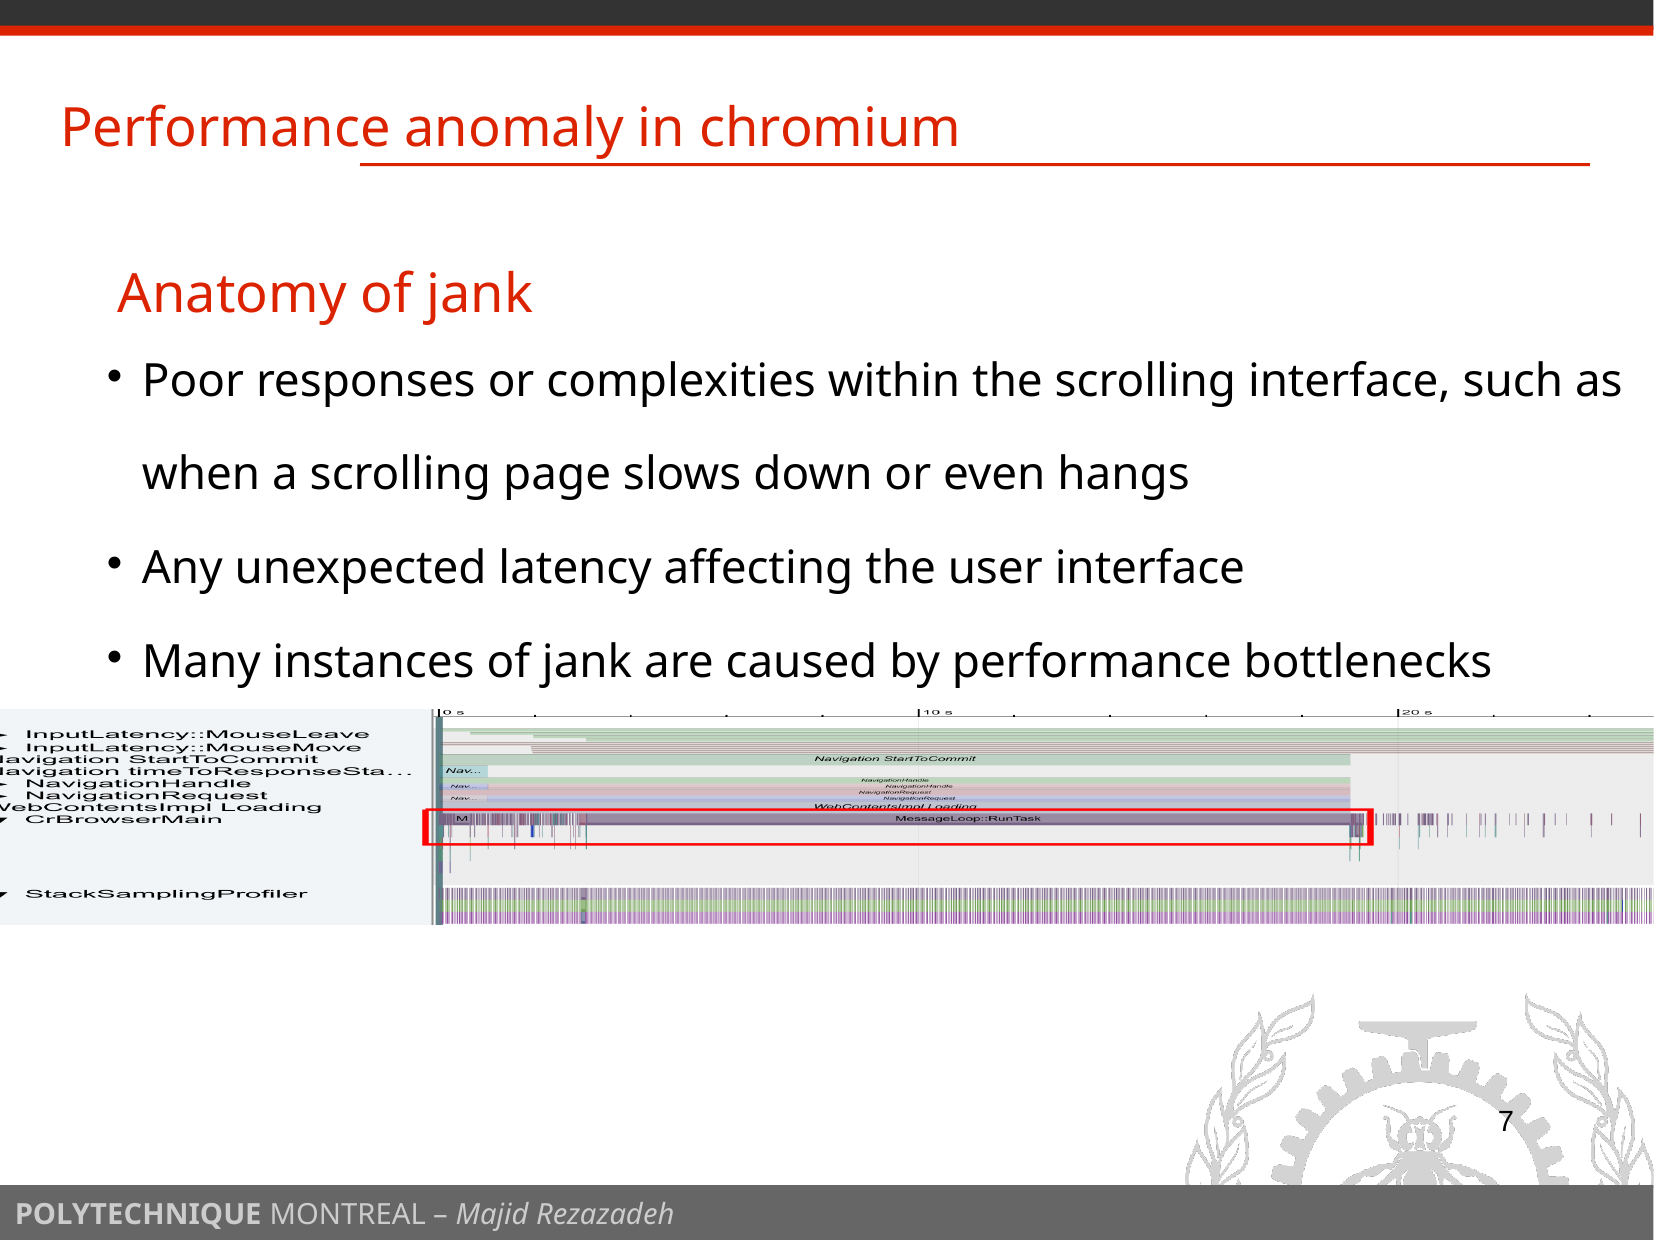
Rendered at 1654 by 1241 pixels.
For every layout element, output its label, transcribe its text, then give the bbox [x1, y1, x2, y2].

text_box Performance anomaly in chromium [60, 37, 1590, 180]
picture [1185, 967, 1654, 1185]
text_box [0, 0, 1654, 36]
text_box Anatomy of jank [103, 205, 1591, 414]
picture [0, 709, 1654, 925]
text_box 7 [1483, 1095, 1561, 1156]
text_box POLYTECHNIQUE MONTREAL – Majid Rezazadeh [0, 1185, 1654, 1240]
text_box Poor responses or complexities within the scrolling interface, such as when a scrolling page slows down or even hangs Any unexpected latency affecting the user interface Many instances of jank are caused by performance bottlenecks [56, 241, 1654, 865]
